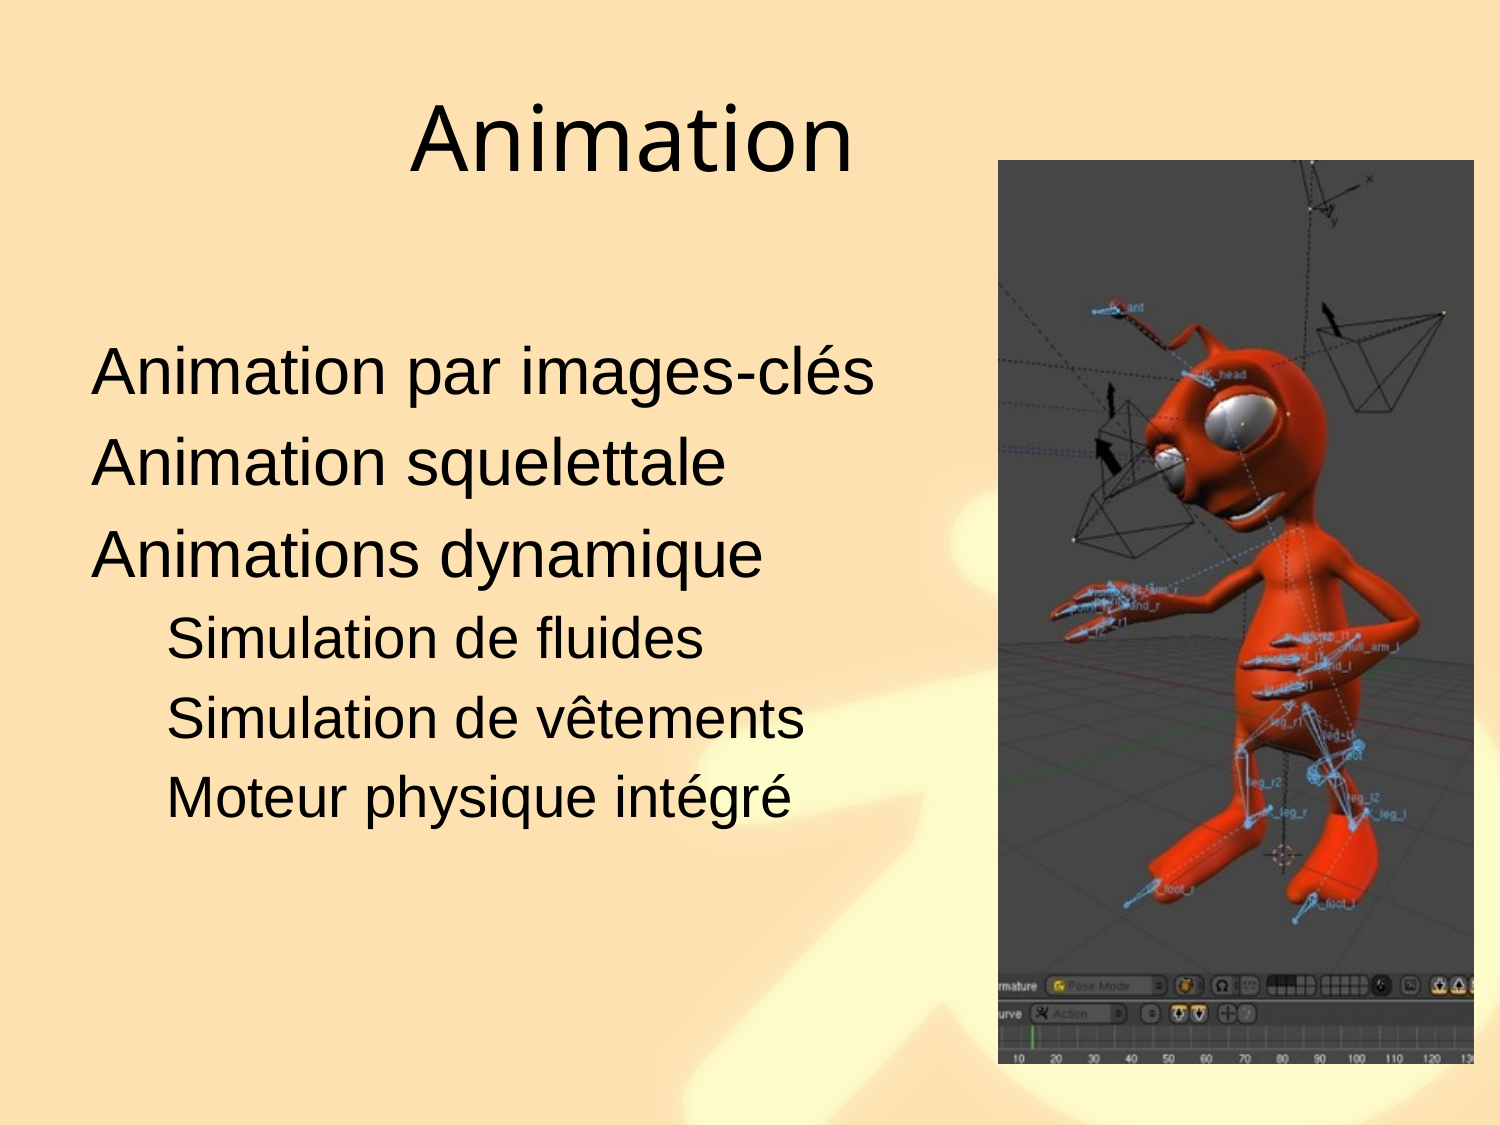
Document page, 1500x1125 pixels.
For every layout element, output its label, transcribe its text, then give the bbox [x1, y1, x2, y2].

picture [0, 0, 1500, 1125]
title Animation [0, 42, 1309, 231]
list Animation par images-clés Animation squelettale Animations dynamique Simulation de fluides Simulation de vêtements Moteur physique intégré [76, 326, 1427, 1069]
